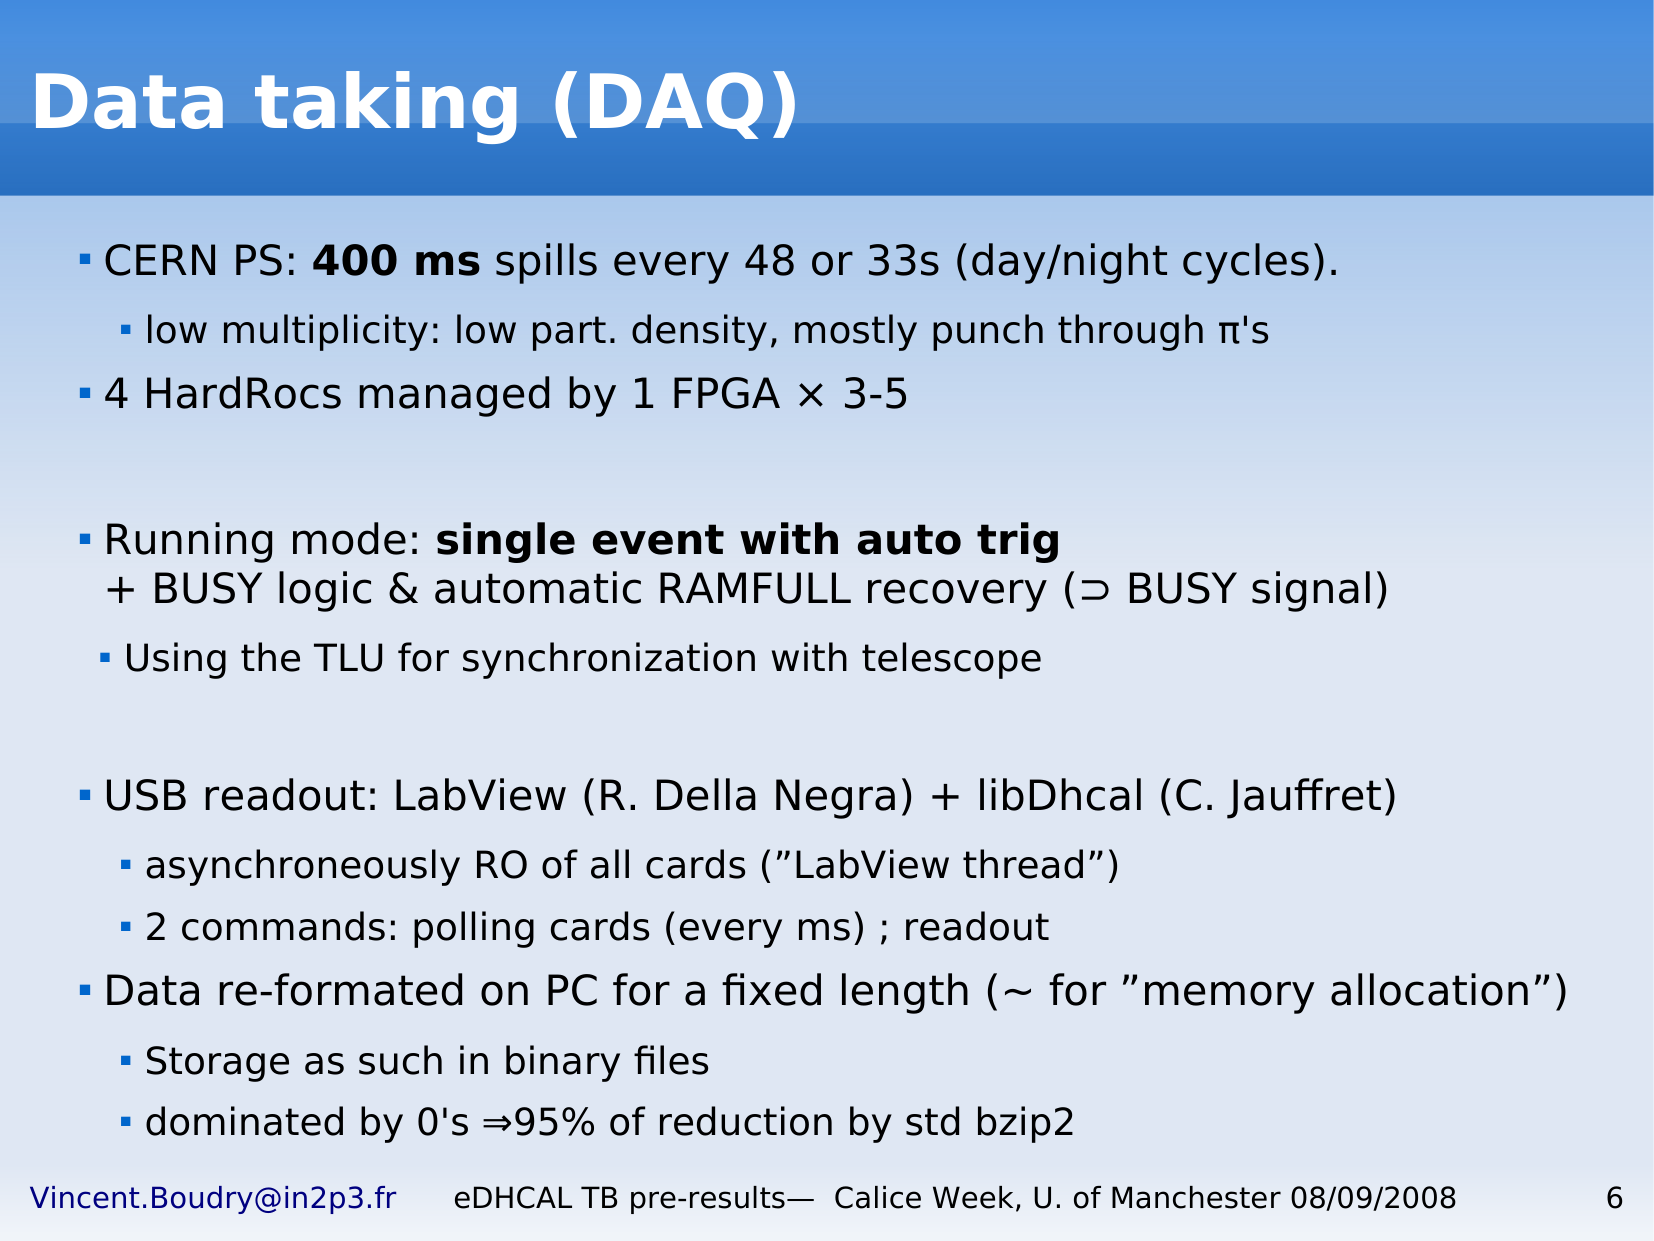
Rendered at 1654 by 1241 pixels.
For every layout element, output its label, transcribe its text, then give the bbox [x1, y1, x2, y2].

title Data taking (DAQ) [29, 7, 1654, 200]
picture [0, 0, 1654, 1241]
list CERN PS: 400 ms spills every 48 or 33s (day/night cycles). low multiplicity: low part. density, mostly punch through π's 4 HardRocs managed by 1 FPGA × 3-5 Running mode: single event with auto trig + BUSY logic & automatic RAMFULL recovery (⊃ BUSY signal) Using the TLU for synchronization with telescope USB readout: LabView (R. Della Negra) + libDhcal (C. Jauffret) asynchroneously RO of all cards (”LabView thread”) 2 commands: polling cards (every ms) ; readout Data re-formated on PC for a fixed length (~ for ”memory allocation”) Storage as such in binary files dominated by 0's ⇒95% of reduction by std bzip2 [59, 236, 1595, 1145]
